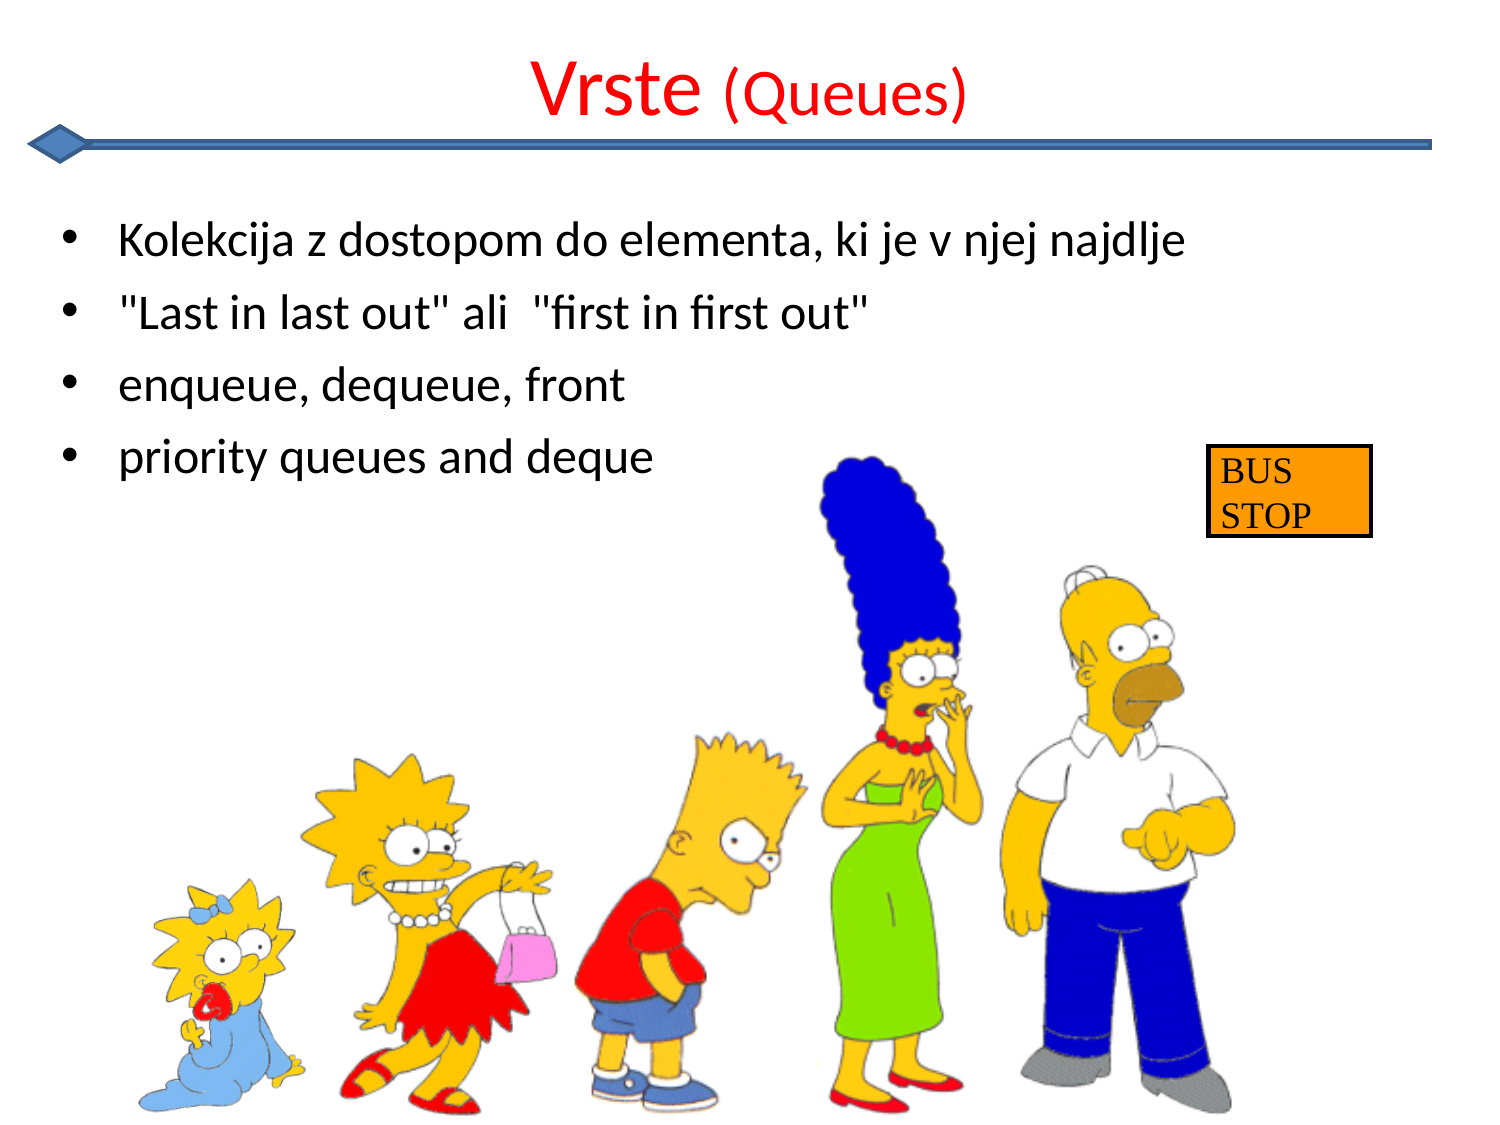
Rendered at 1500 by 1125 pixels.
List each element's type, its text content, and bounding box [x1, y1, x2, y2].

text_box BUS STOP [1208, 446, 1372, 537]
picture [137, 449, 1247, 1125]
title Vrste (Queues) [75, 23, 1426, 141]
list Kolekcija z dostopom do elementa, ki je v njej najdlje "Last in last out" ali "first in first out" enqueue, dequeue, front priority queues and deque [46, 199, 1397, 942]
